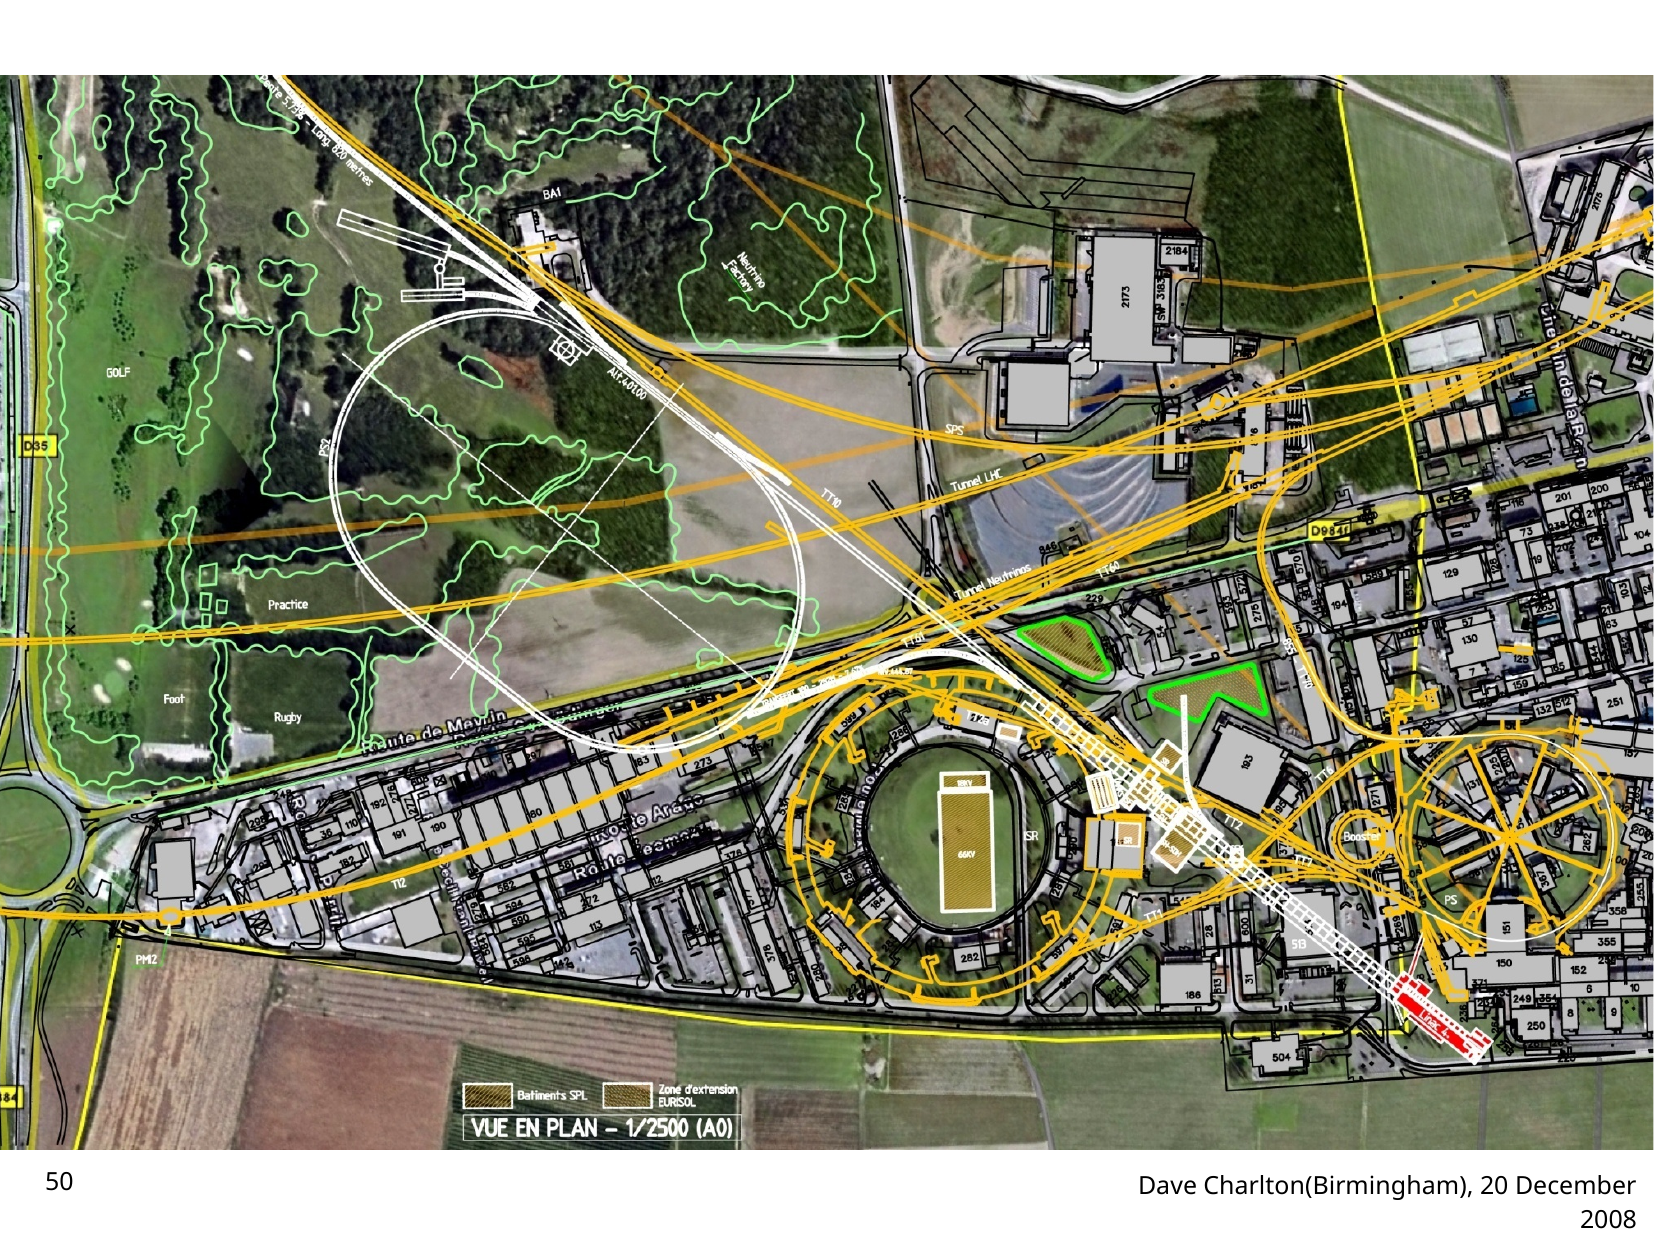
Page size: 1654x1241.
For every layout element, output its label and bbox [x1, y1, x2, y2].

picture [0, 75, 1654, 1150]
